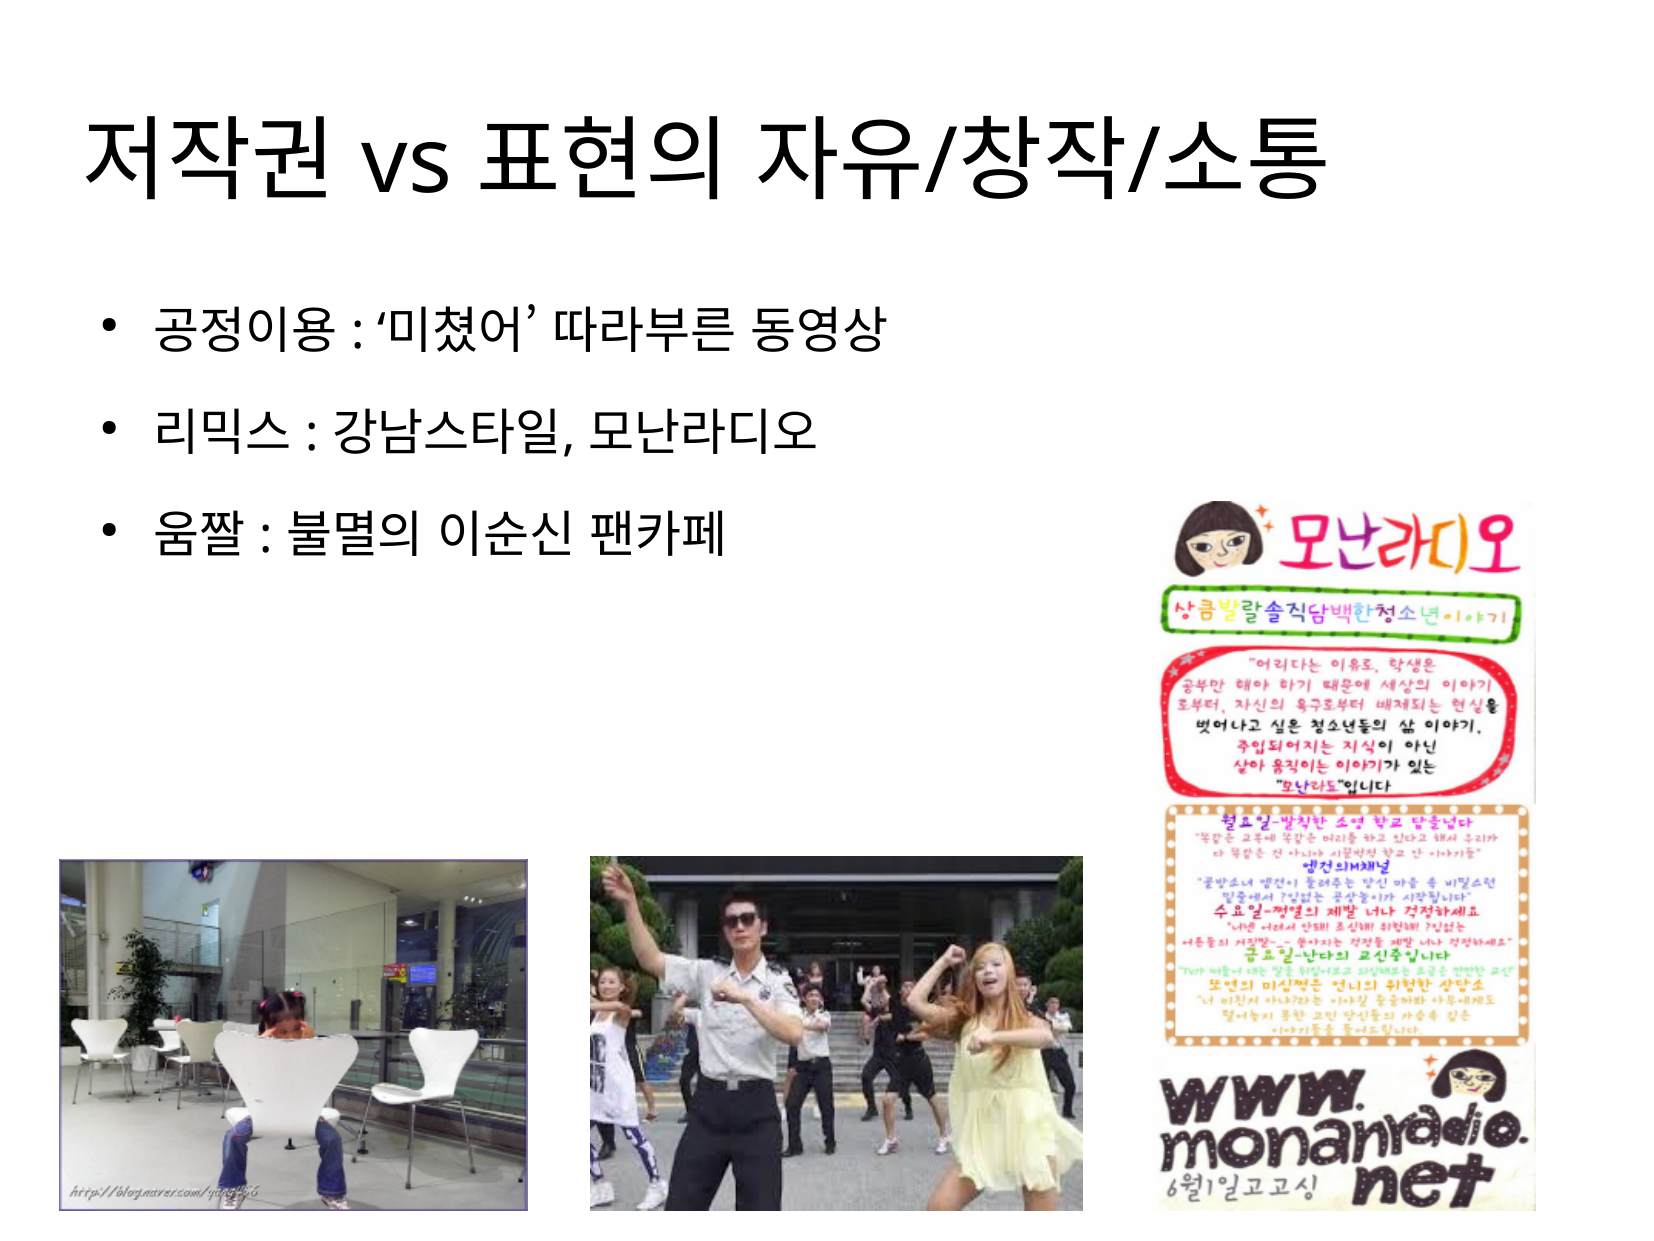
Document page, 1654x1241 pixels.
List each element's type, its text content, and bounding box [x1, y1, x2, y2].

picture [590, 856, 1083, 1211]
list 공정이용 : ‘미쳤어’ 따라부른 동영상 리믹스 : 강남스타일, 모난라디오 움짤 : 불멸의 이순신 팬카페 [82, 290, 1571, 1094]
picture [59, 859, 528, 1211]
picture [1151, 501, 1536, 1211]
title 저작권 vs 표현의 자유/창작/소통 [82, 56, 1571, 250]
